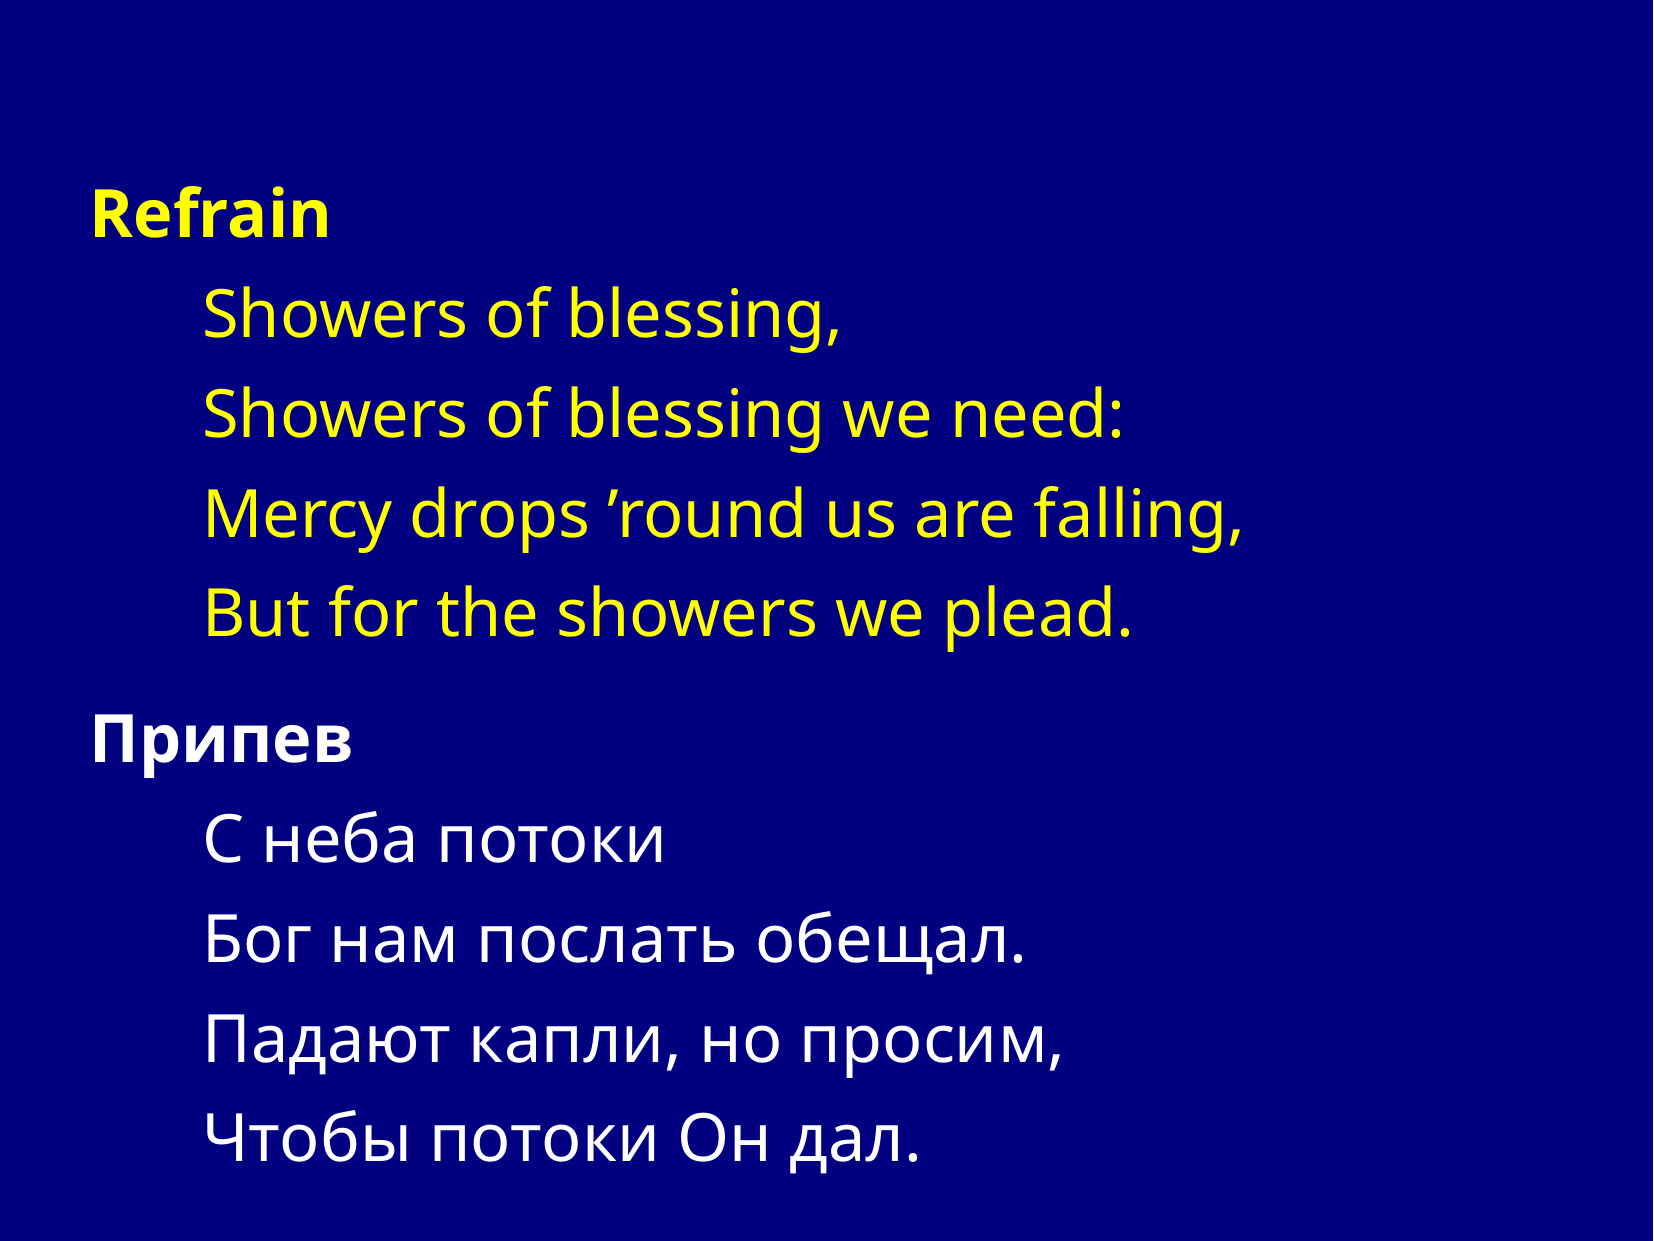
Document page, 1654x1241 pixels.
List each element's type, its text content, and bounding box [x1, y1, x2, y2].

text_box Refrain Showers of blessing, Showers of blessing we need: Mercy drops ’round us are falling, But for the showers we plead. [75, 150, 1576, 638]
text_box Припев С неба потоки Бог нам послать обещал. Падают капли, но просим, Чтобы потоки Он дал. [75, 675, 1576, 1163]
